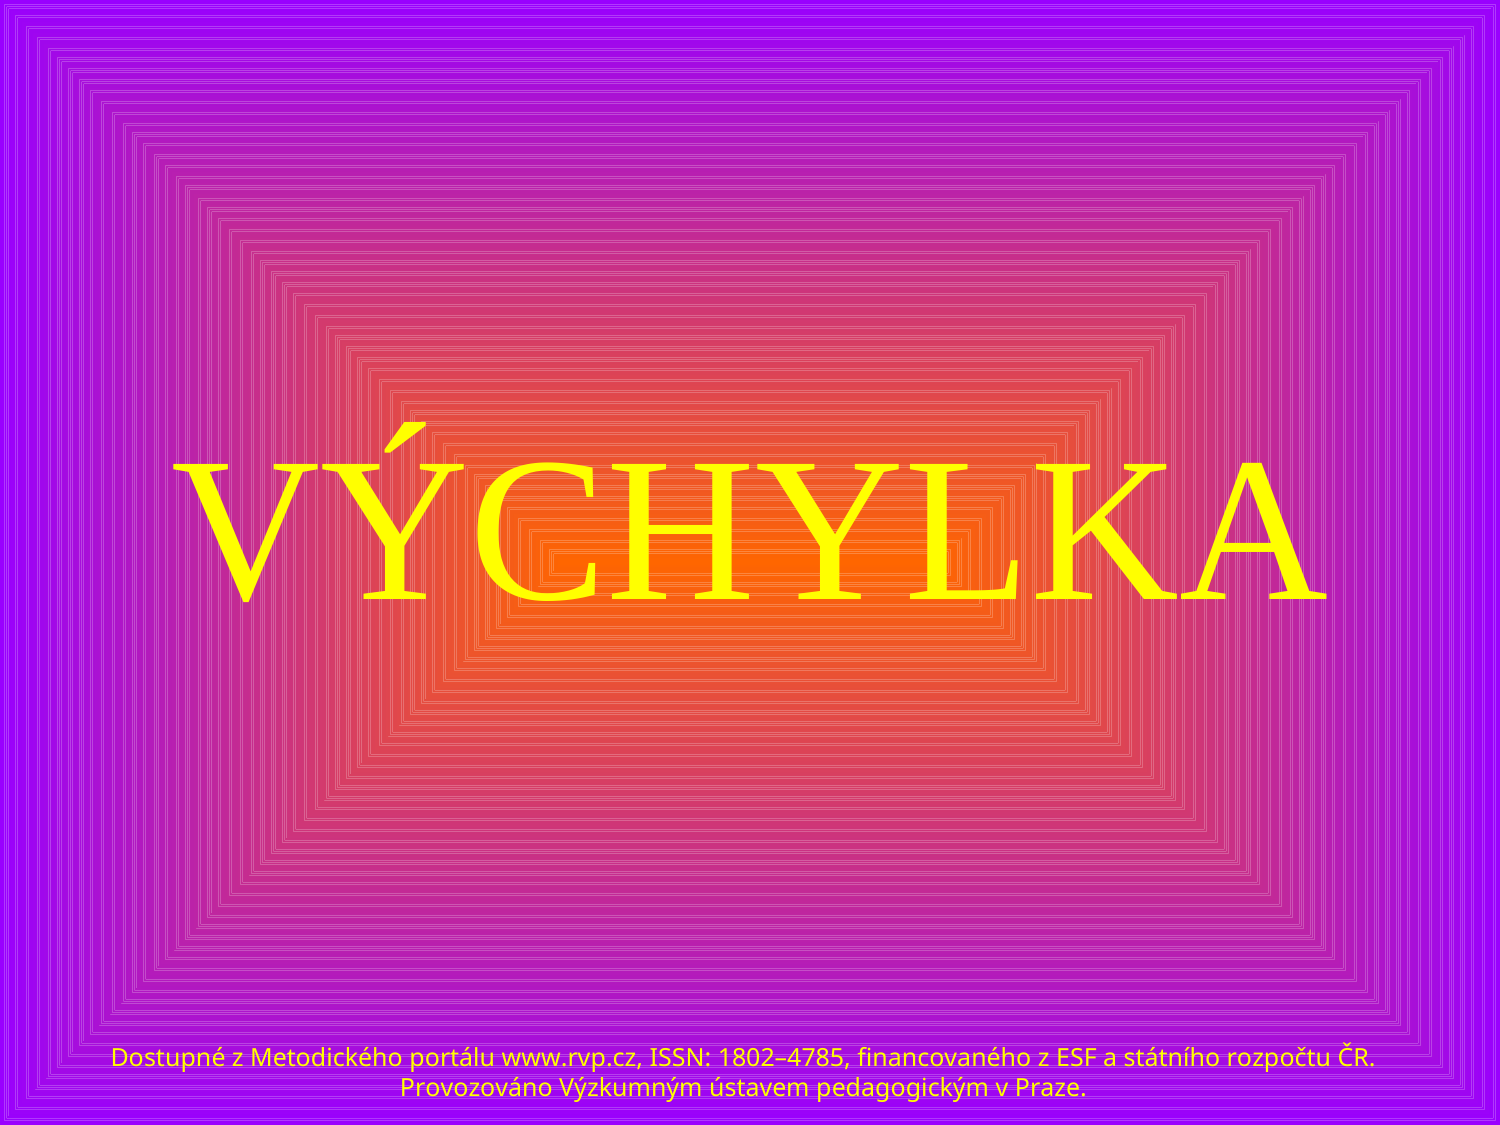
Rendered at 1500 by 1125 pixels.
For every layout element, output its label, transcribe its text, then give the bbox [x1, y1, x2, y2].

text_box VÝCHYLKA [0, 385, 1500, 649]
text_box Dostupné z Metodického portálu www.rvp.cz, ISSN: 1802–4785, financovaného z ESF a státního rozpočtu ČR. Provozováno Výzkumným ústavem pedagogickým v Praze. [35, 1041, 1454, 1102]
